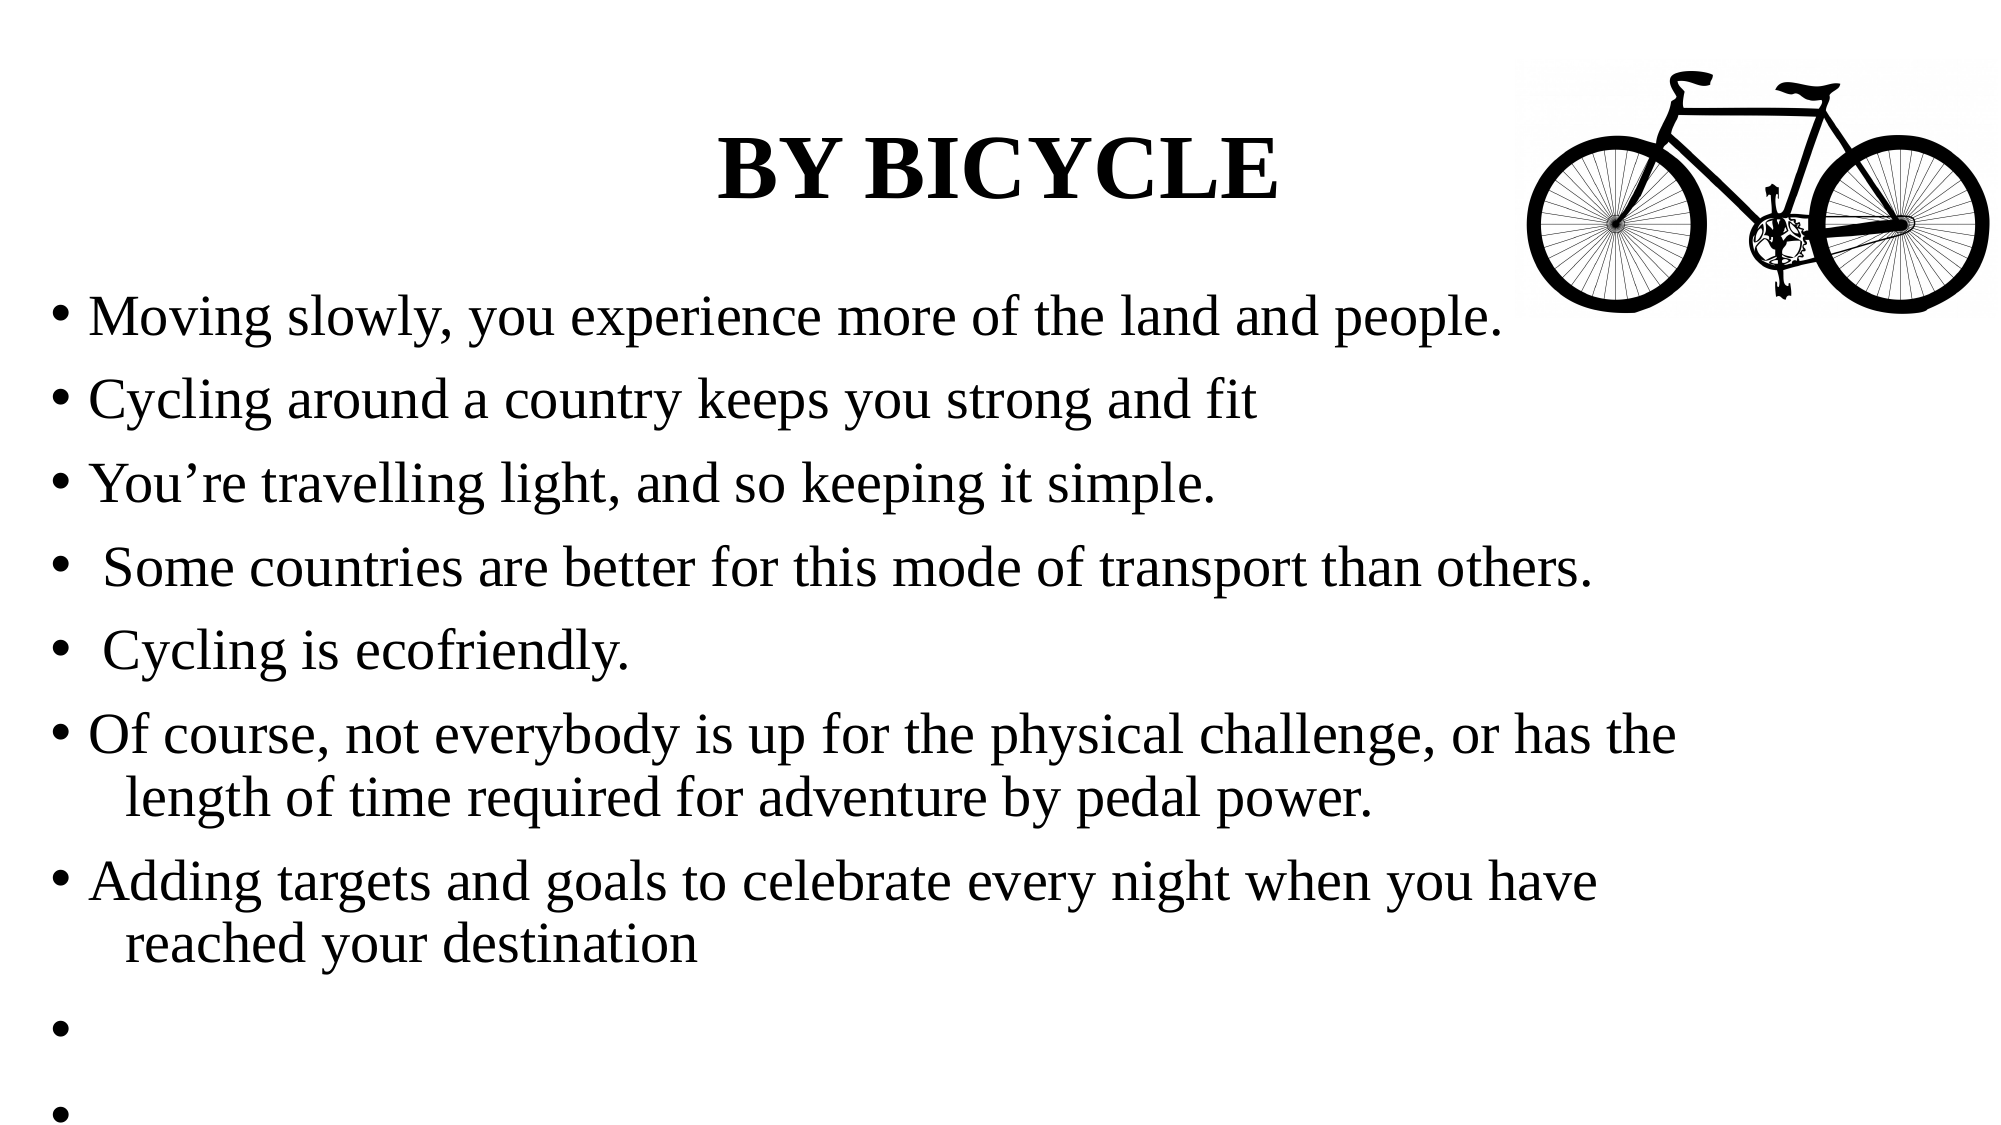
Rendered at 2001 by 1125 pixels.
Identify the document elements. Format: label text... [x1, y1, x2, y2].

title BY BICYCLE [137, 59, 1515, 277]
list Moving slowly, you experience more of the land and people. Cycling around a country keeps you strong and fit You’re travelling light, and so keeping it simple. Some countries are better for this mode of transport than others. Cycling is ecofriendly. Of course, not everybody is up for the physical challenge, or has the length of time required for adventure by pedal power. Adding targets and goals to celebrate every night when you have reached your destination [35, 277, 1744, 1066]
picture [1515, 59, 2000, 318]
